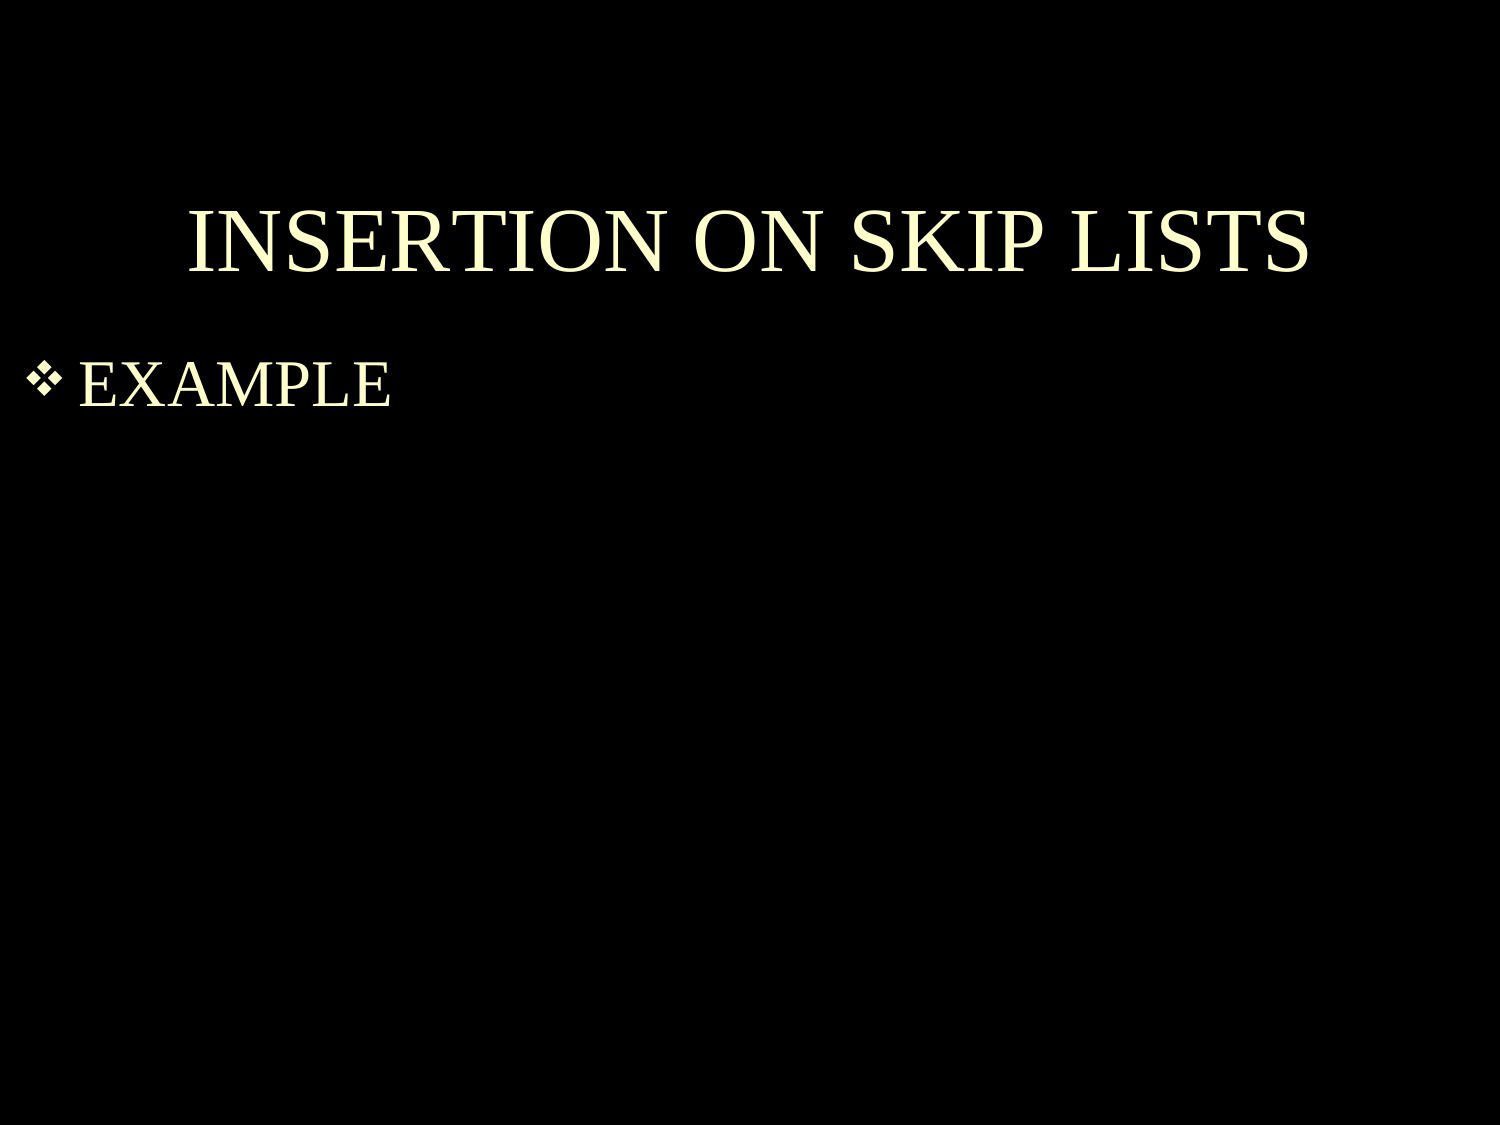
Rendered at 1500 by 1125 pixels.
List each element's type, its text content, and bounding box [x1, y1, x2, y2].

title INSERTION ON SKIP LISTS [22, 153, 1480, 329]
list EXAMPLE [22, 347, 1482, 1075]
